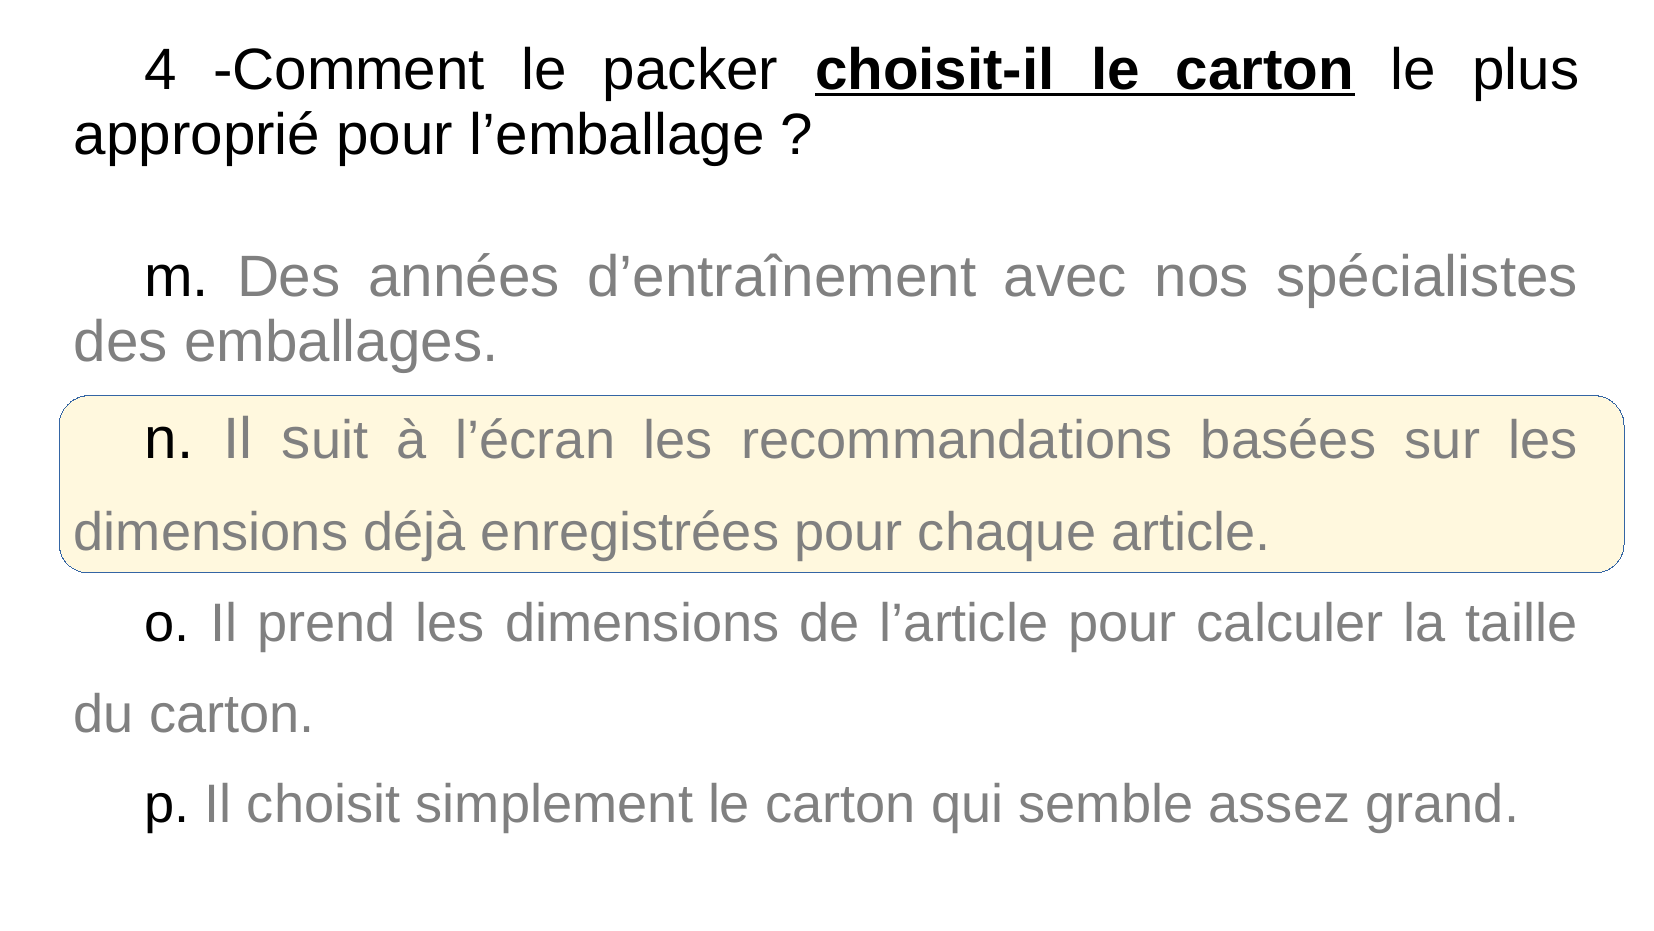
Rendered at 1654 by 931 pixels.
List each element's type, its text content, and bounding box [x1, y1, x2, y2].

text_box 4 -Comment le packer choisit-il le carton le plus approprié pour l’emballage ? m. Des années d’entraînement avec nos spécialistes des emballages. n. Il suit à l’écran les recommandations basées sur les dimensions déjà enregistrées pour chaque article. o. Il prend les dimensions de l’article pour calculer la taille du carton. p. Il choisit simplement le carton qui semble assez grand. [59, 29, 1595, 886]
text_box [1595, 395, 1625, 573]
